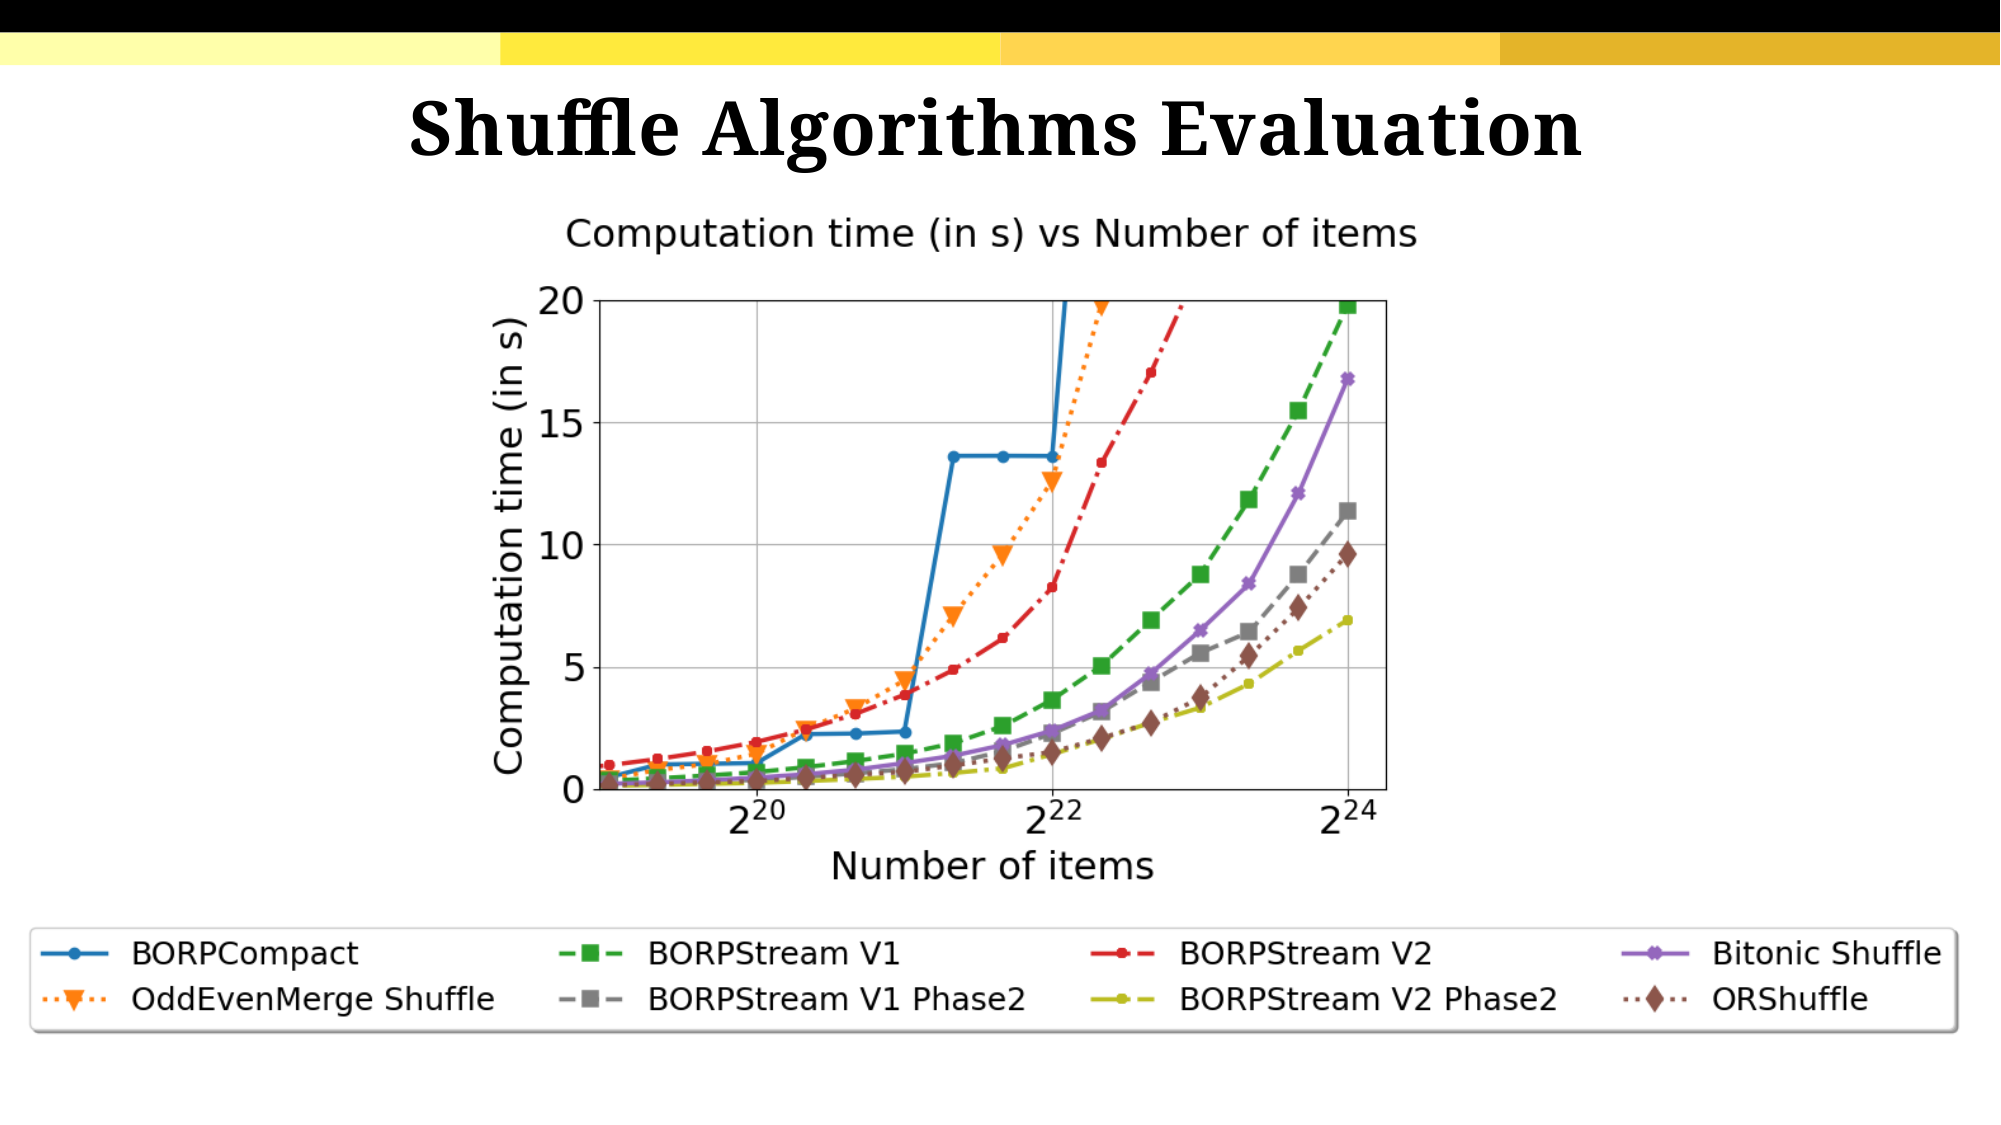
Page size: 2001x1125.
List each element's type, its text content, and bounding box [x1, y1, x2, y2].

picture [17, 205, 1967, 1042]
title Shuffle Algorithms Evaluation [48, 59, 1947, 205]
